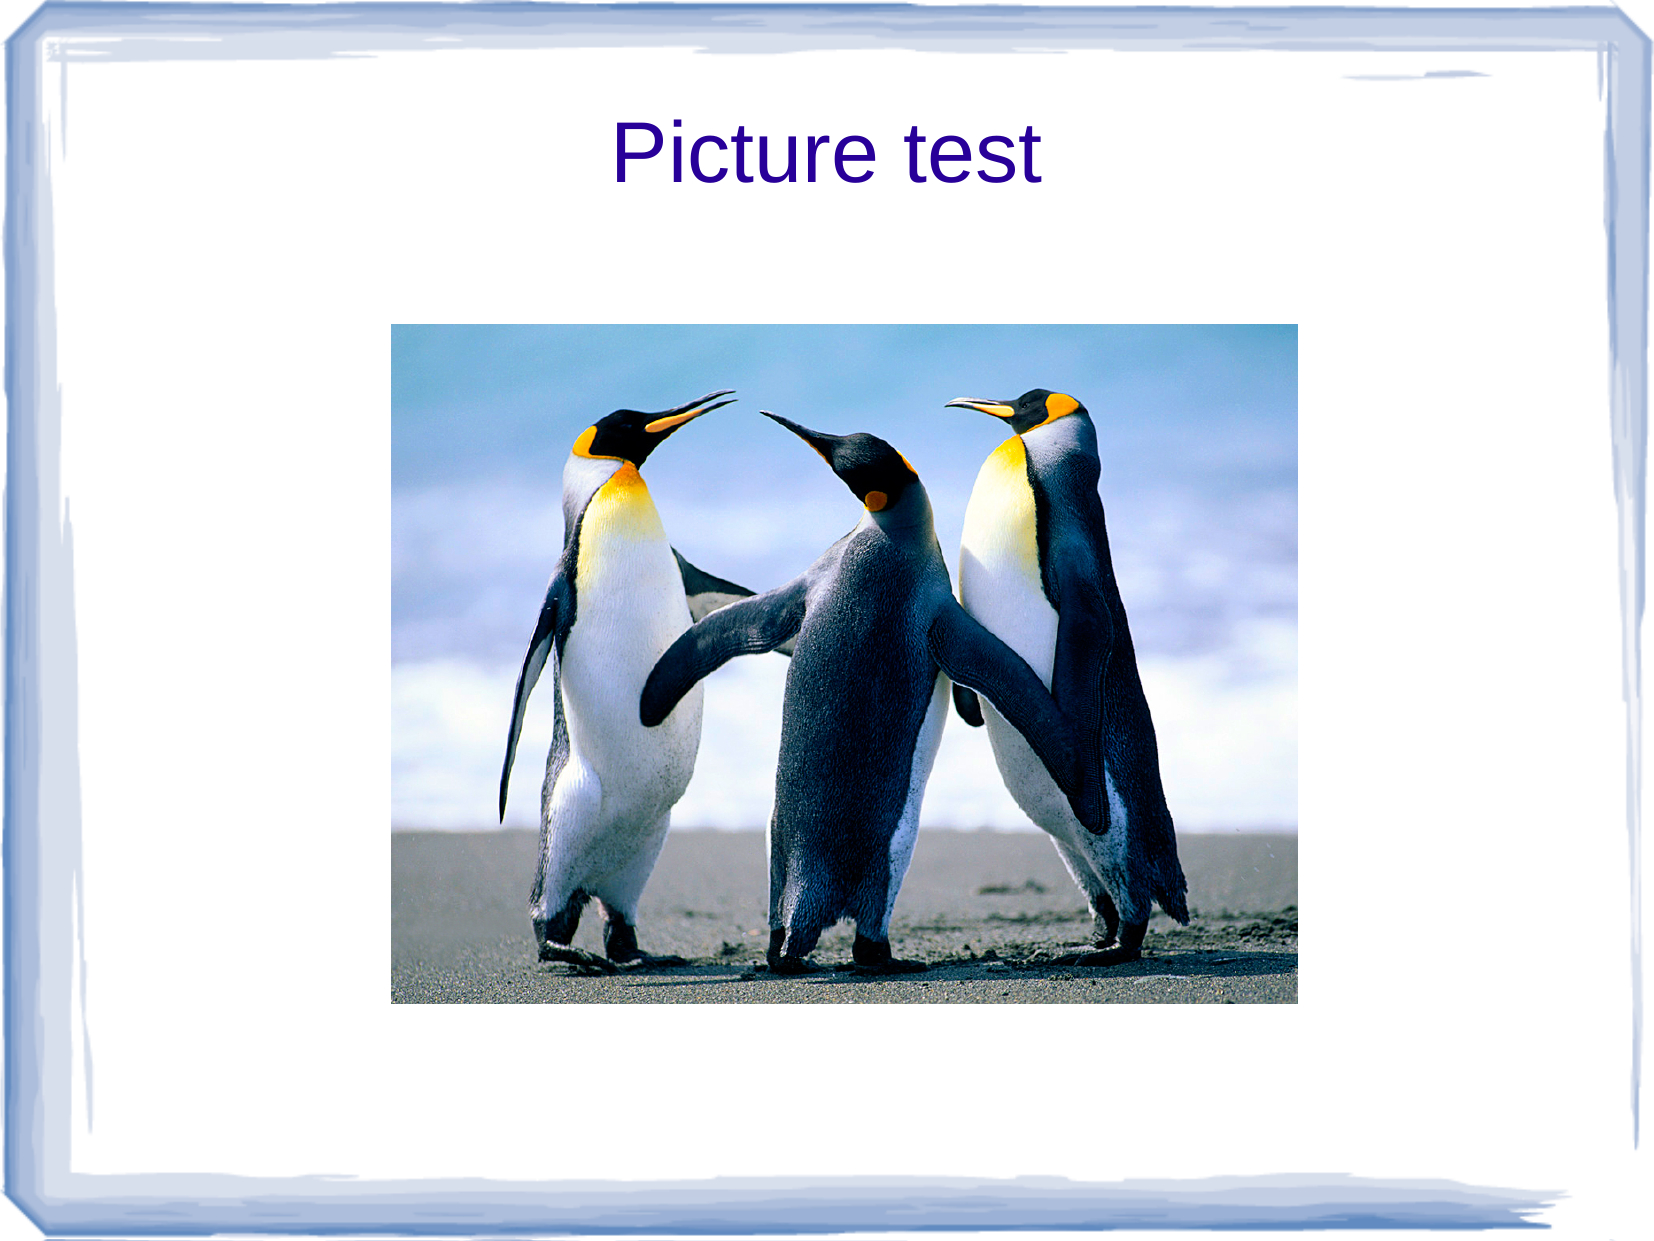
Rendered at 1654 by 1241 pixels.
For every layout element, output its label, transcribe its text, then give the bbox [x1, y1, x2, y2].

picture [0, 0, 1654, 1241]
title Picture test [82, 49, 1571, 257]
